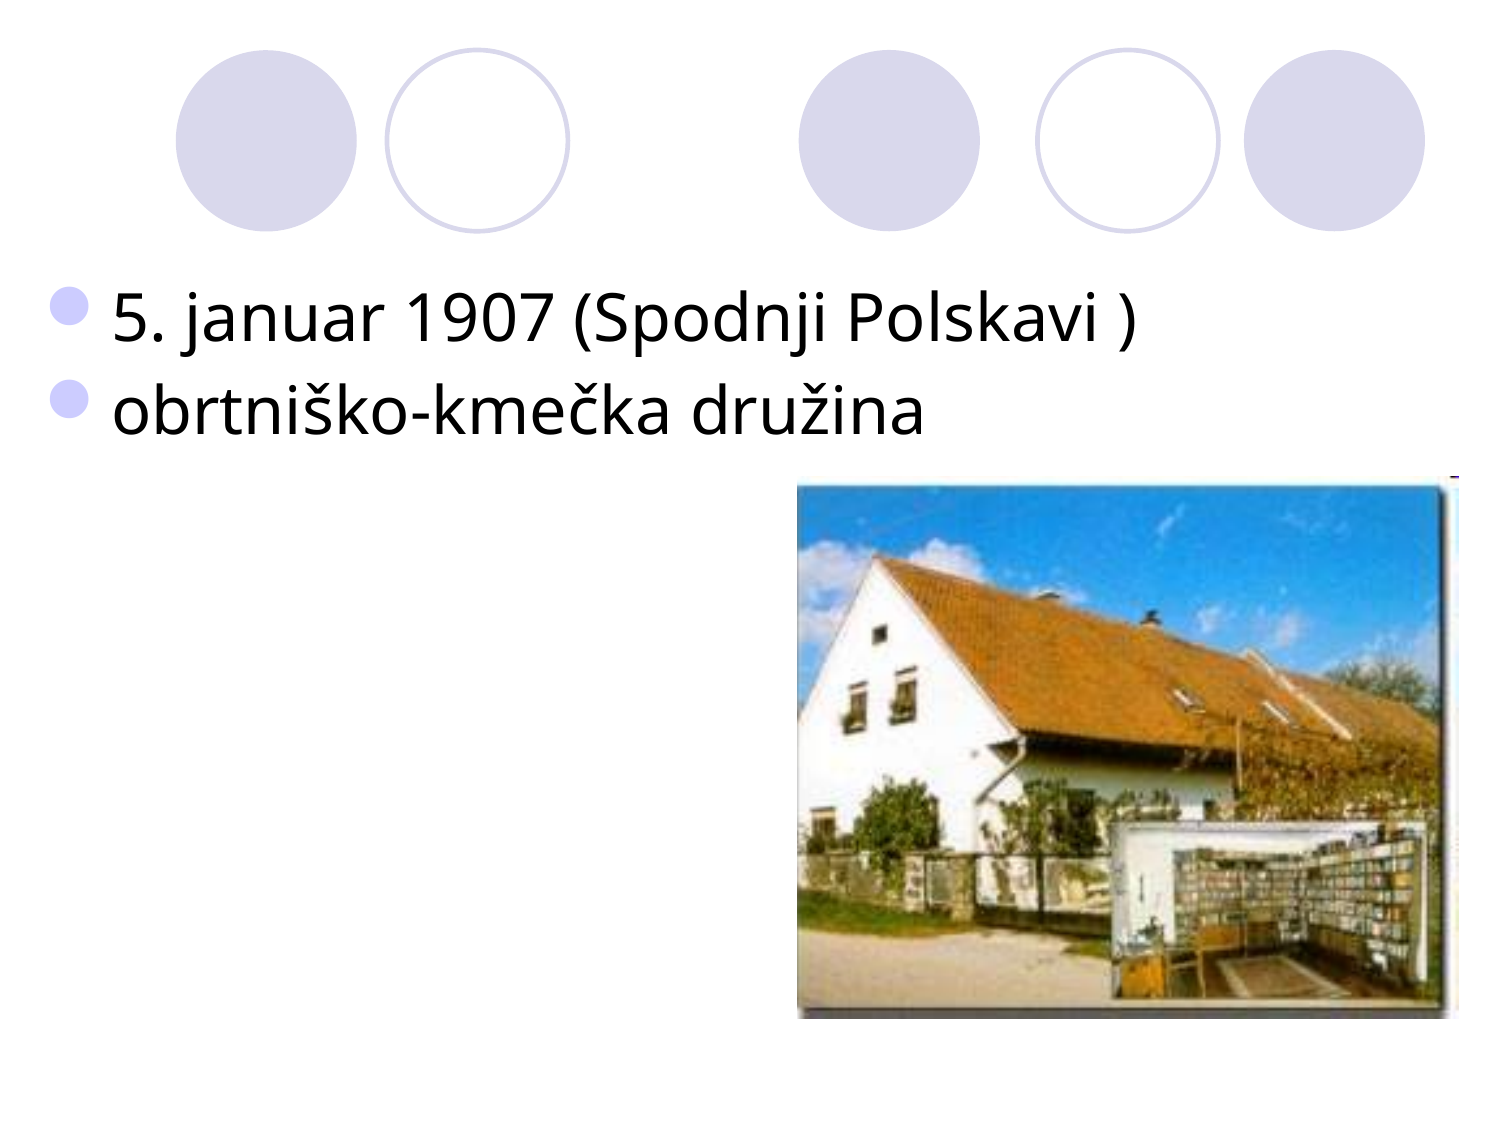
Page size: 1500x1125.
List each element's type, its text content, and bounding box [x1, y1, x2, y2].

picture [797, 476, 1459, 1019]
list 5. januar 1907 (Spodnji Polskavi ) obrtniško-kmečka družina [29, 267, 1380, 855]
